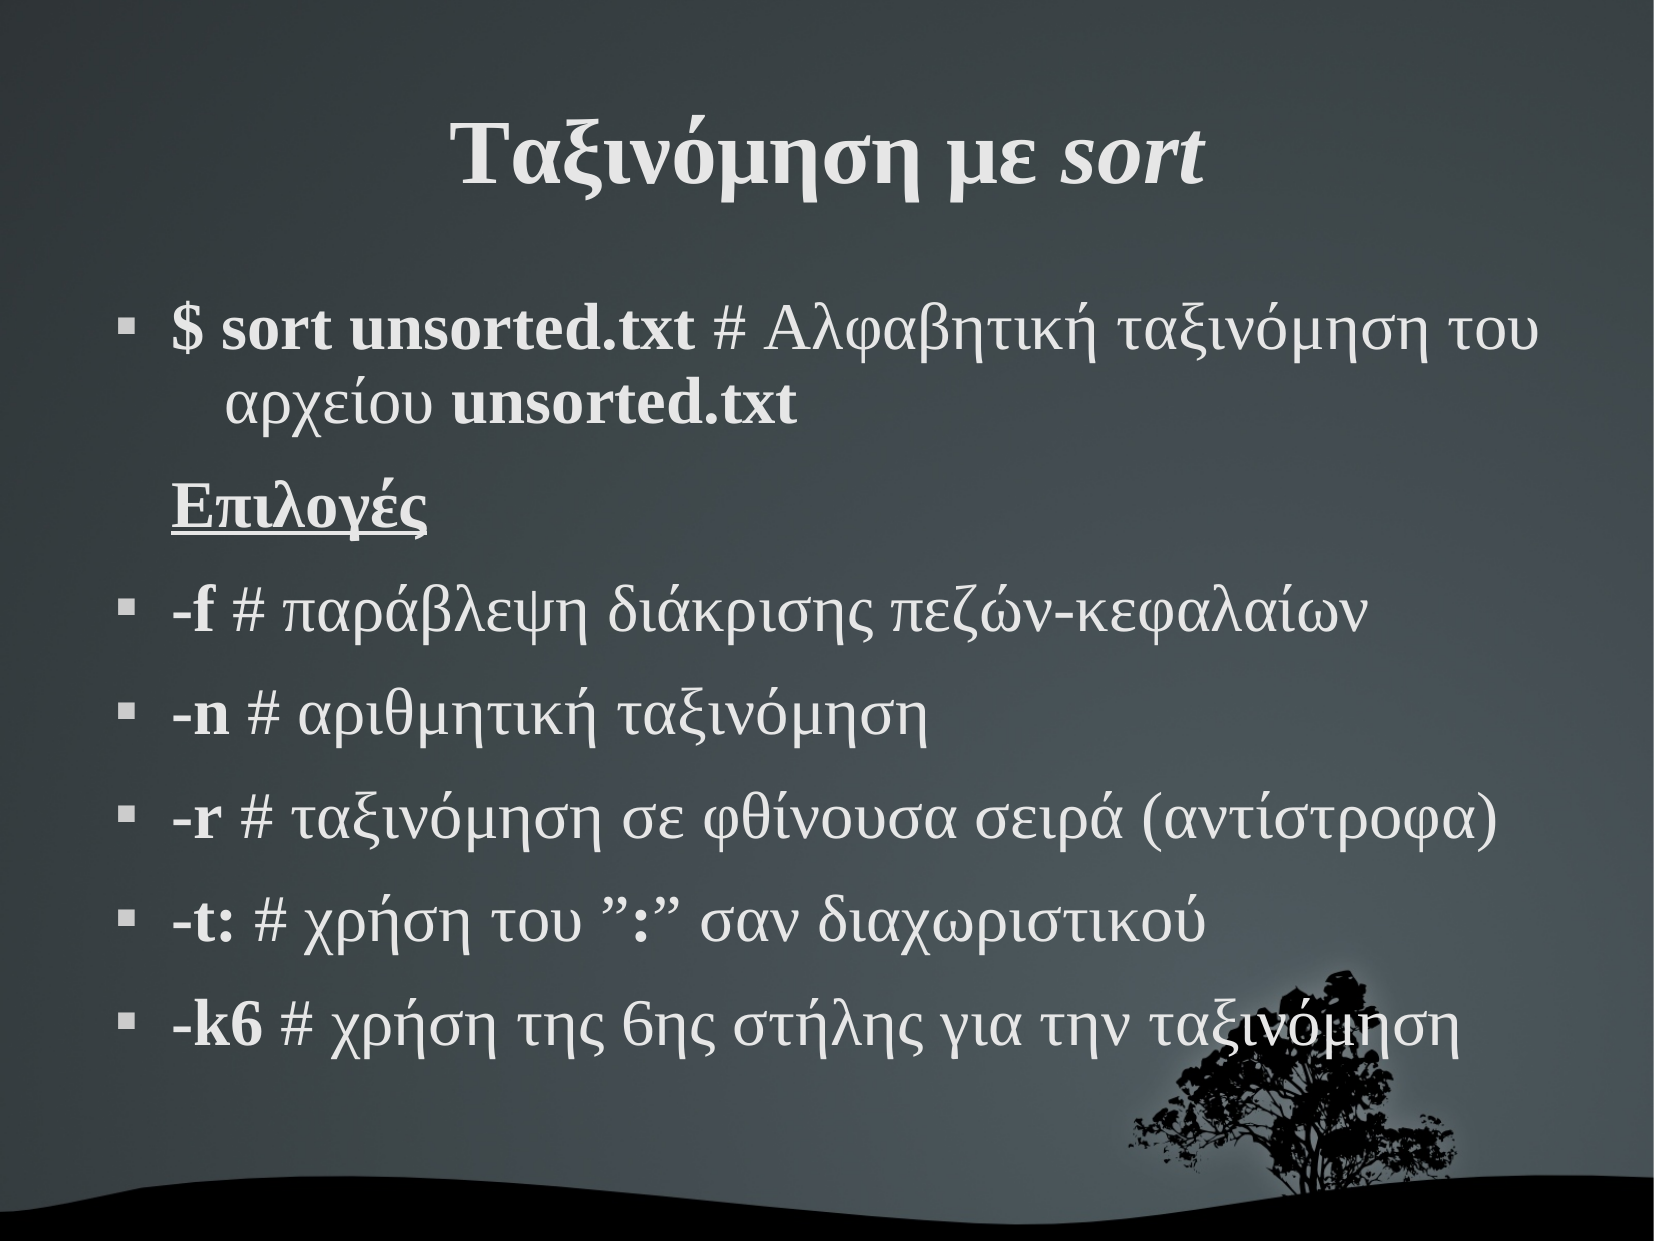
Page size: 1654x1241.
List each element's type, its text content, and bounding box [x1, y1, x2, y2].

picture [0, 0, 1654, 1241]
list $ sort unsorted.txt # Αλφαβητική ταξινόμηση του αρχείου unsorted.txt Επιλογές -f # παράβλεψη διάκρισης πεζών-κεφαλαίων -n # αριθμητική ταξινόμηση -r # ταξινόμηση σε φθίνουσα σειρά (αντίστροφα) -t: # χρήση του ”:” σαν διαχωριστικού -k6 # χρήση της 6ης στήλης για την ταξινόμηση [82, 290, 1571, 1166]
title Ταξινόμηση με sort [82, 49, 1571, 257]
